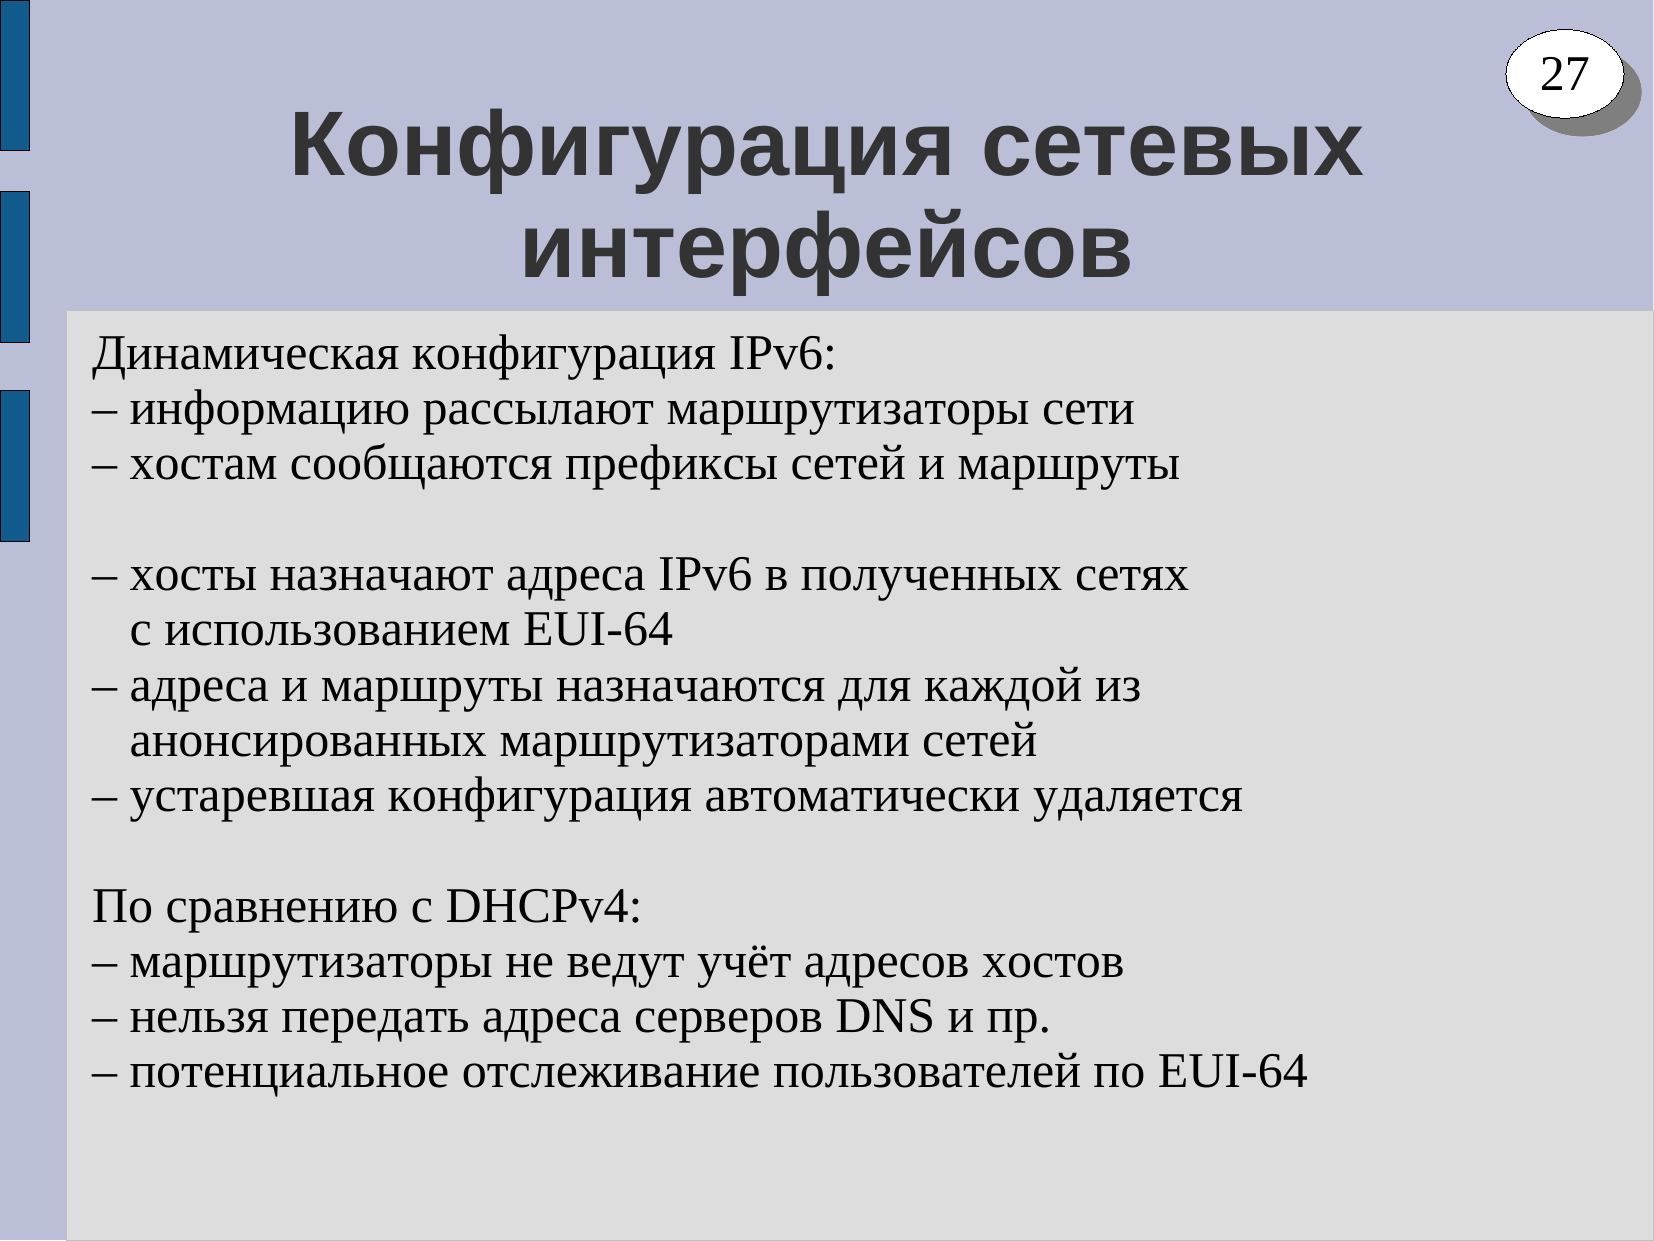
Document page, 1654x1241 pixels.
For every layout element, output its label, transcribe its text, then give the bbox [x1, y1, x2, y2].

text_box Динамическая конфигурация IPv6: – информацию рассылают маршрутизаторы сети – хостам сообщаются префиксы сетей и маршруты – хосты назначают адреса IPv6 в полученных сетях с использованием EUI-64 – адреса и маршруты назначаются для каждой из анонсированных маршрутизаторами сетей – устаревшая конфигурация автоматически удаляется По сравнению с DHCPv4: – маршрутизаторы не ведут учёт адресов хостов – нельзя передать адреса серверов DNS и пр. – потенциальное отслеживание пользователей по EUI-64 [92, 324, 1625, 1211]
title Конфигурация сетевых интерфейсов [121, 91, 1534, 299]
text_box 27 [1505, 29, 1625, 119]
